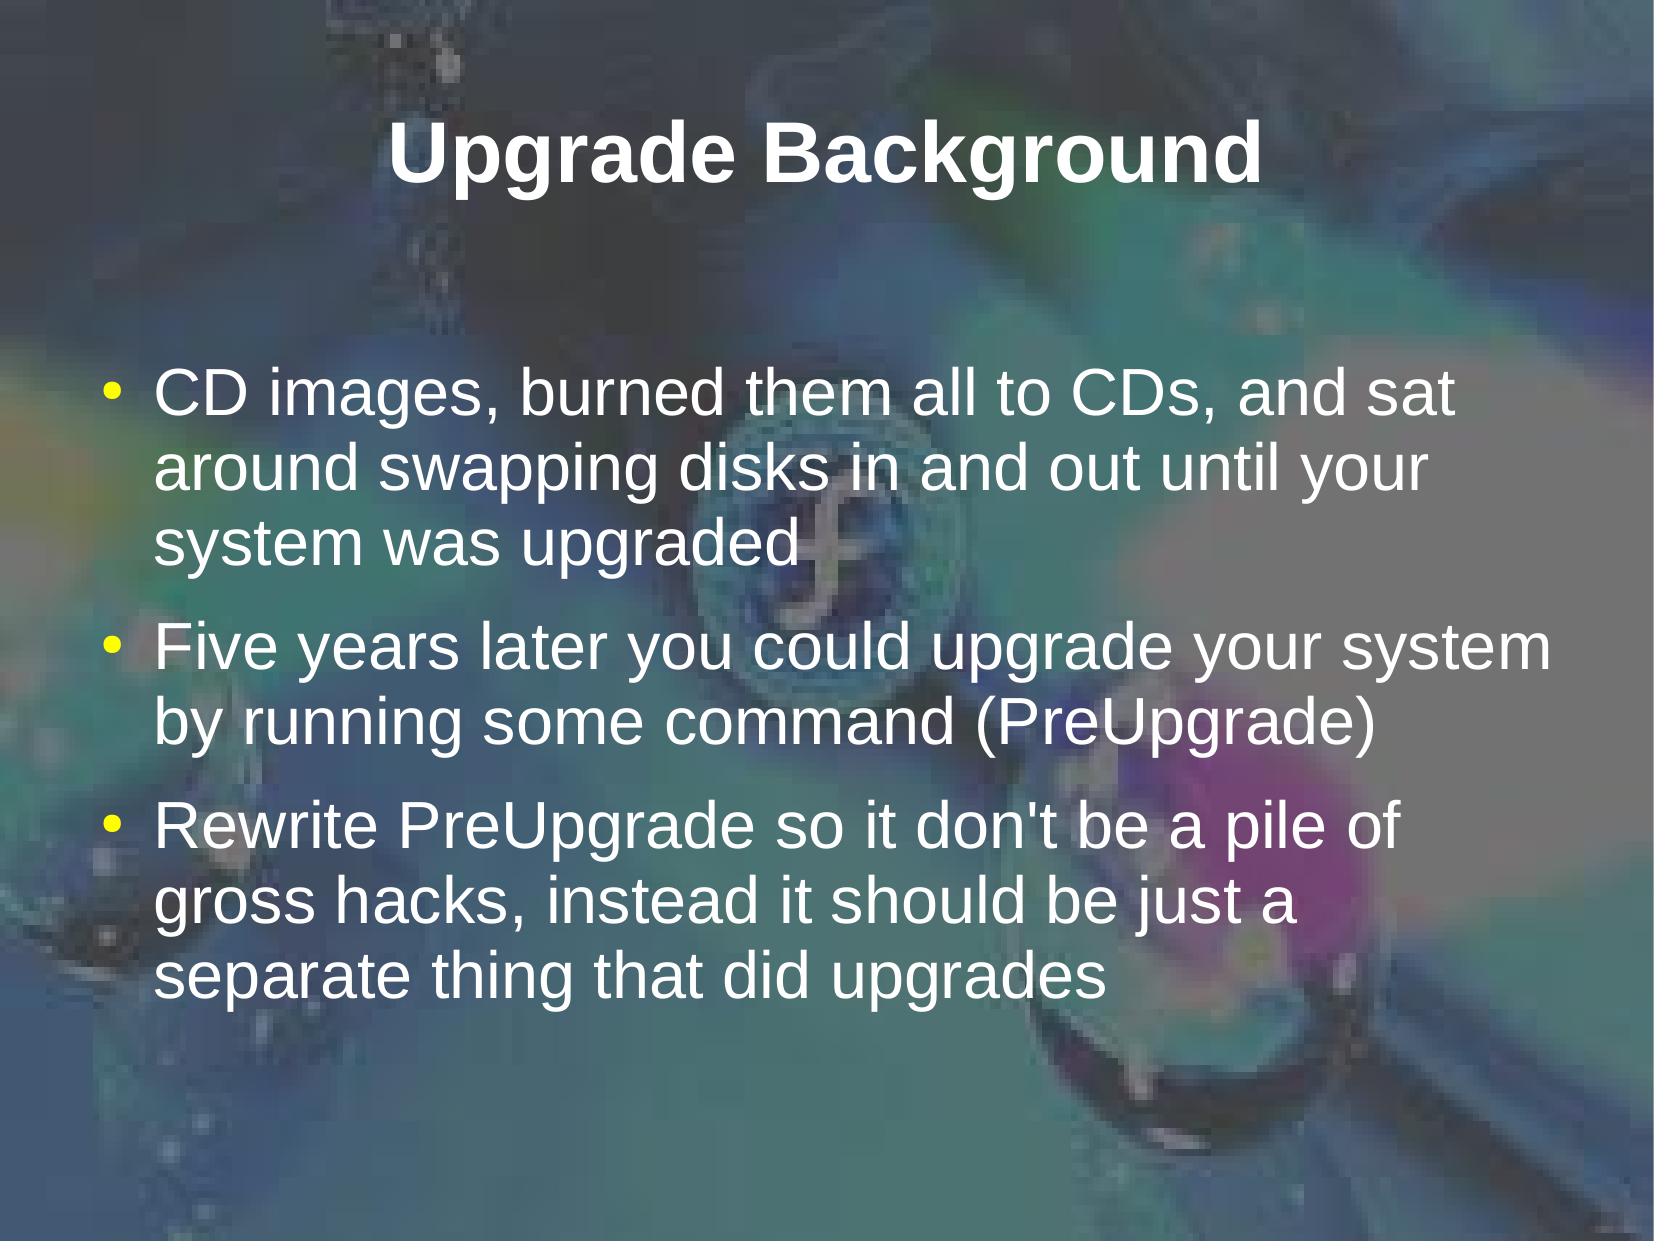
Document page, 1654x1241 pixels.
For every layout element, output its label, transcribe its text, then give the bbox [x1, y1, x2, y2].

title Upgrade Background [82, 49, 1571, 257]
picture [0, 0, 1654, 1241]
list CD images, burned them all to CDs, and sat around swapping disks in and out until your system was upgraded Five years later you could upgrade your system by running some command (PreUpgrade) Rewrite PreUpgrade so it don't be a pile of gross hacks, instead it should be just a separate thing that did upgrades [82, 355, 1571, 1060]
